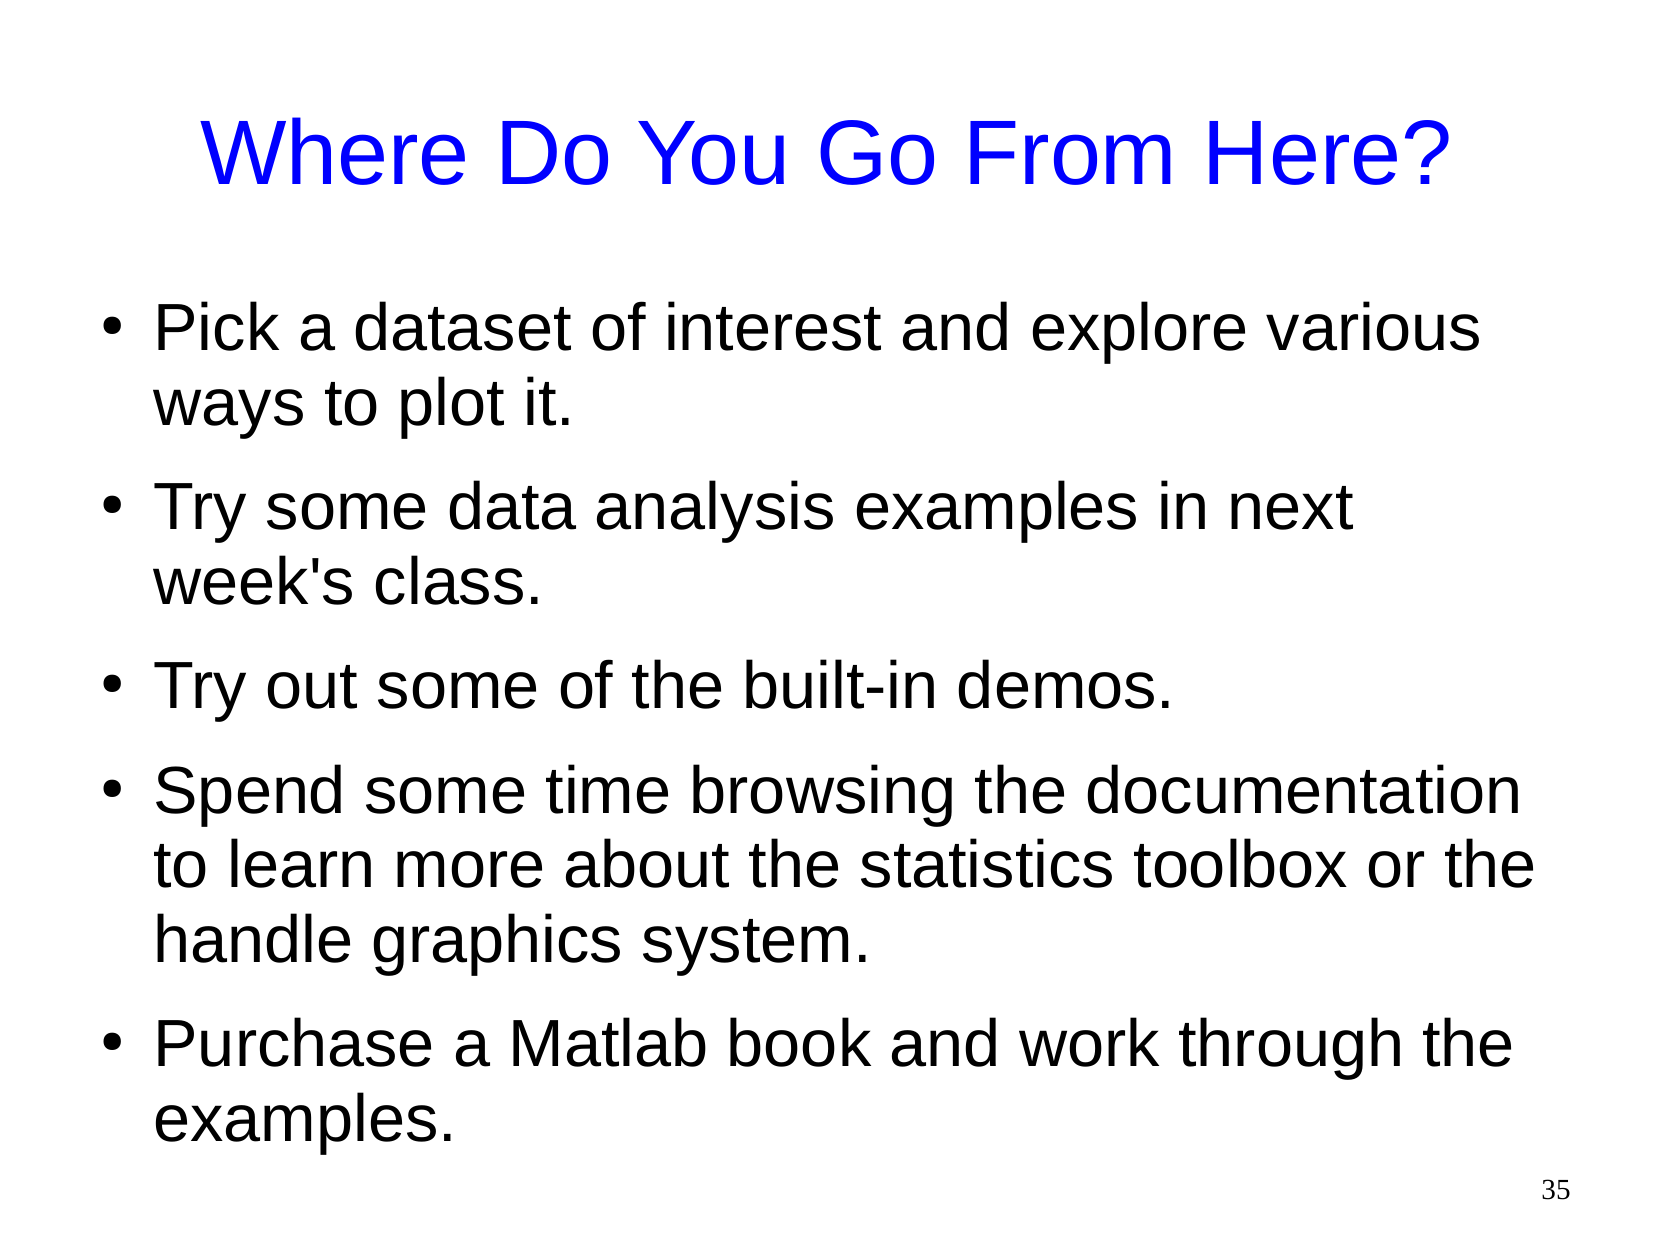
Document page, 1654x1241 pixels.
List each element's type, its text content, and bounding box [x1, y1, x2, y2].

list Pick a dataset of interest and explore various ways to plot it. Try some data analysis examples in next week's class. Try out some of the built-in demos. Spend some time browsing the documentation to learn more about the statistics toolbox or the handle graphics system. Purchase a Matlab book and work through the examples. [82, 290, 1571, 1157]
title Where Do You Go From Here? [82, 56, 1571, 250]
